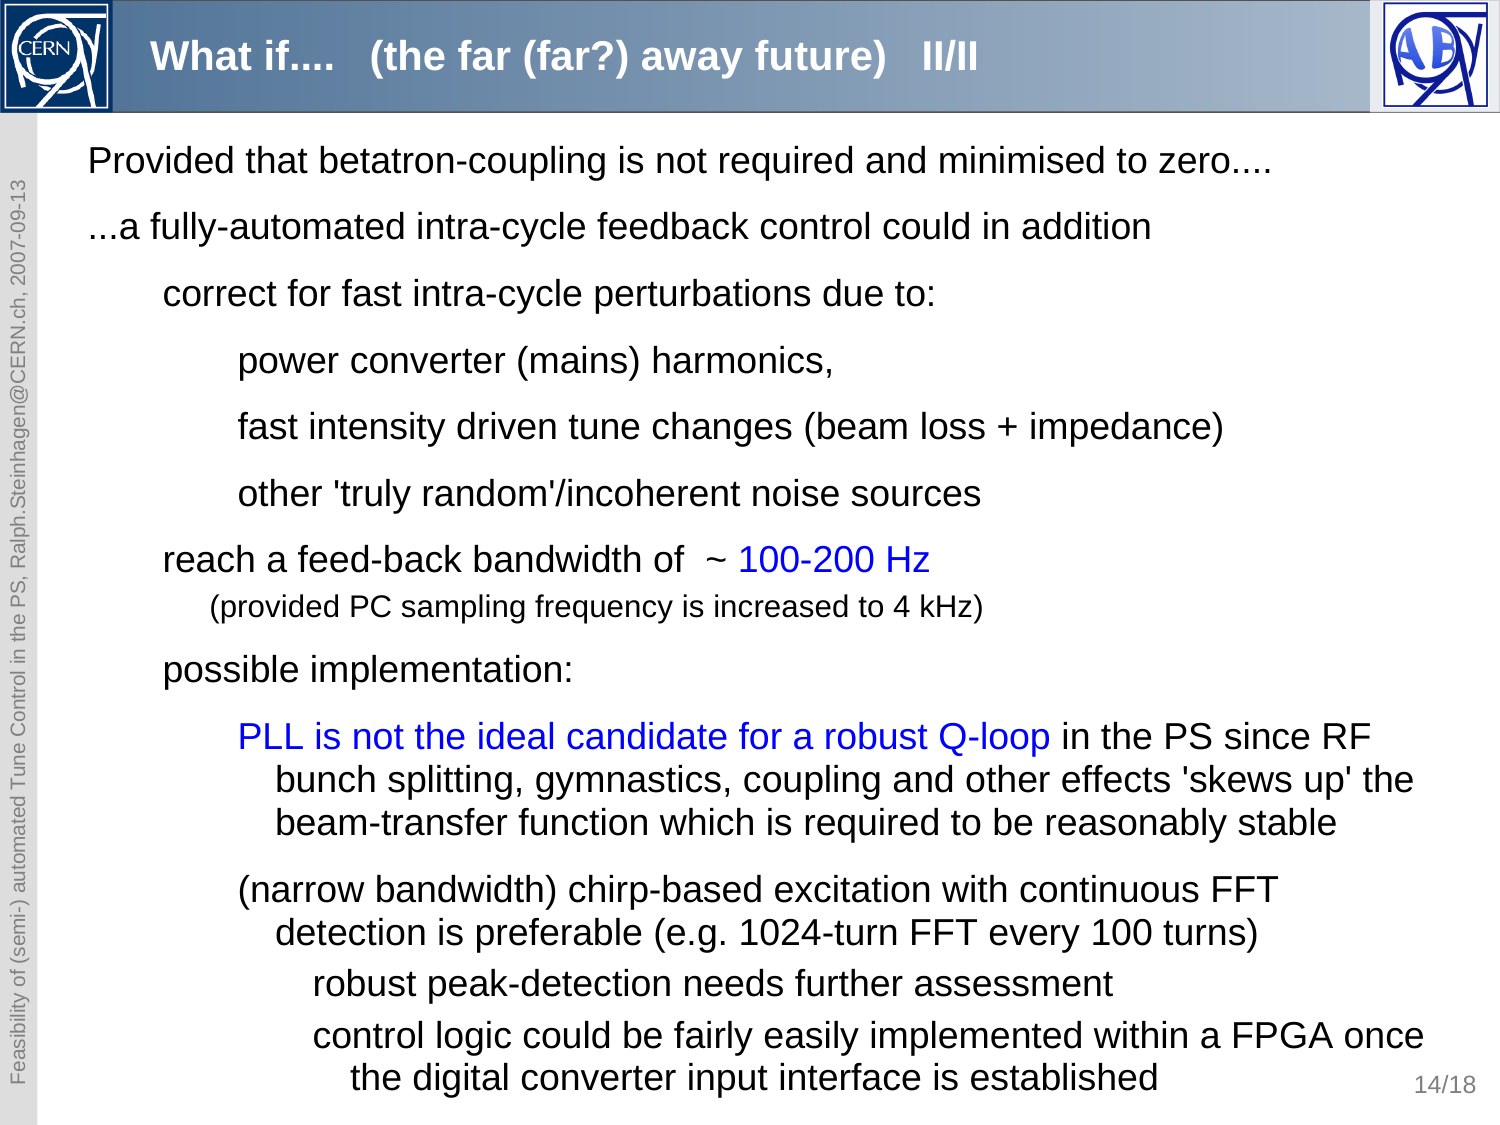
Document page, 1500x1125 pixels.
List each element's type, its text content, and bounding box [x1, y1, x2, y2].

list Provided that betatron-coupling is not required and minimised to zero.... ...a fully-automated intra-cycle feedback control could in addition correct for fast intra-cycle perturbations due to: power converter (mains) harmonics, fast intensity driven tune changes (beam loss + impedance) other 'truly random'/incoherent noise sources reach a feed-back bandwidth of ~ 100-200 Hz (provided PC sampling frequency is increased to 4 kHz) possible implementation: PLL is not the ideal candidate for a robust Q-loop in the PS since RF bunch splitting, gymnastics, coupling and other effects 'skews up' the beam-transfer function which is required to be reasonably stable (narrow bandwidth) chirp-based excitation with continuous FFT detection is preferable (e.g. 1024-turn FFT every 100 turns) robust peak-detection needs further assessment control logic could be fairly easily implemented within a FPGA once the digital converter input interface is established [87, 137, 1438, 1099]
picture [0, 0, 113, 113]
title What if.... (the far (far?) away future) II/II [150, 7, 1201, 106]
picture [1382, 1, 1489, 108]
